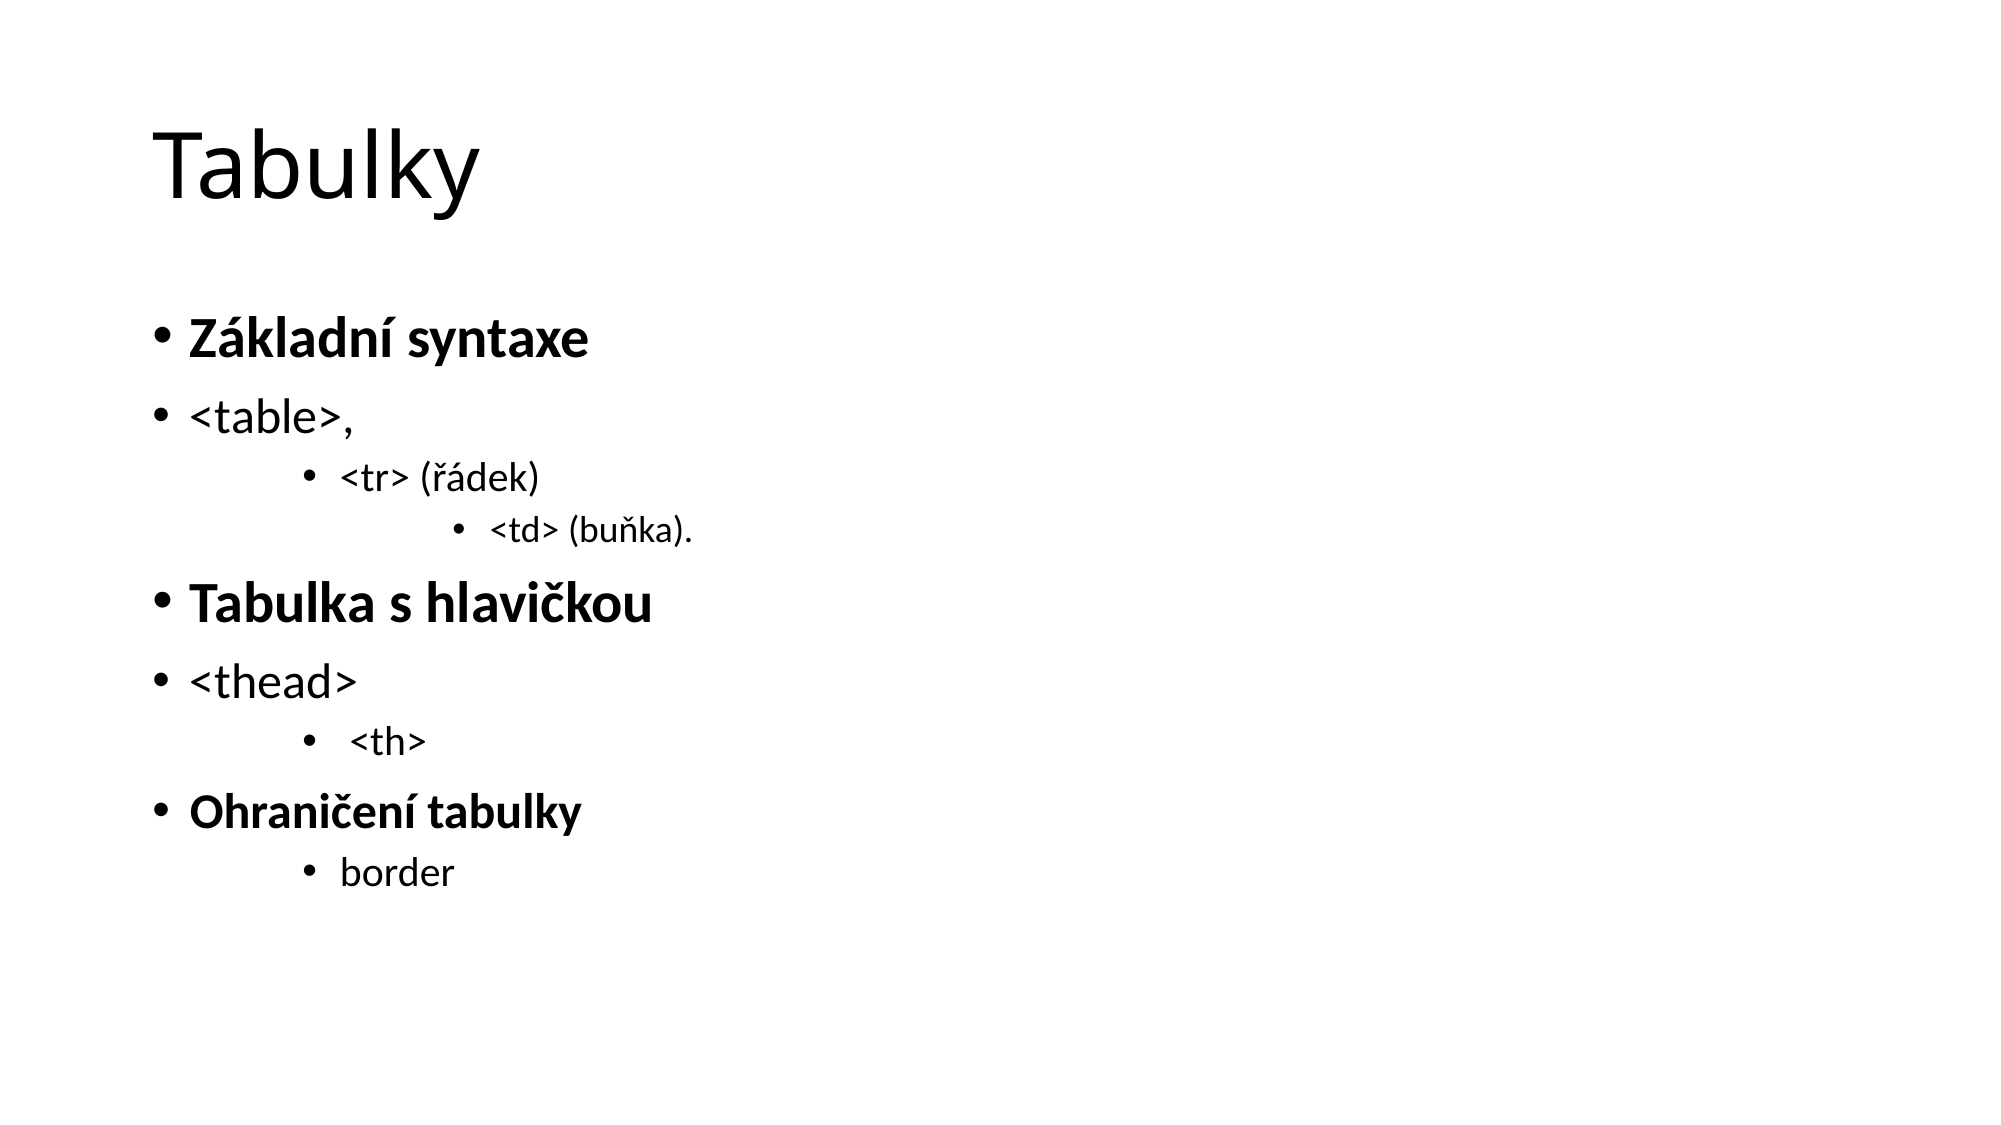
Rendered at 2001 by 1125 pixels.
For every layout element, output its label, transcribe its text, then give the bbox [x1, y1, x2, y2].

title Tabulky [137, 59, 1863, 278]
list Základní syntaxe <table>, <tr> (řádek) <td> (buňka). Tabulka s hlavičkou <thead> <th> Ohraničení tabulky border [137, 299, 1863, 1014]
